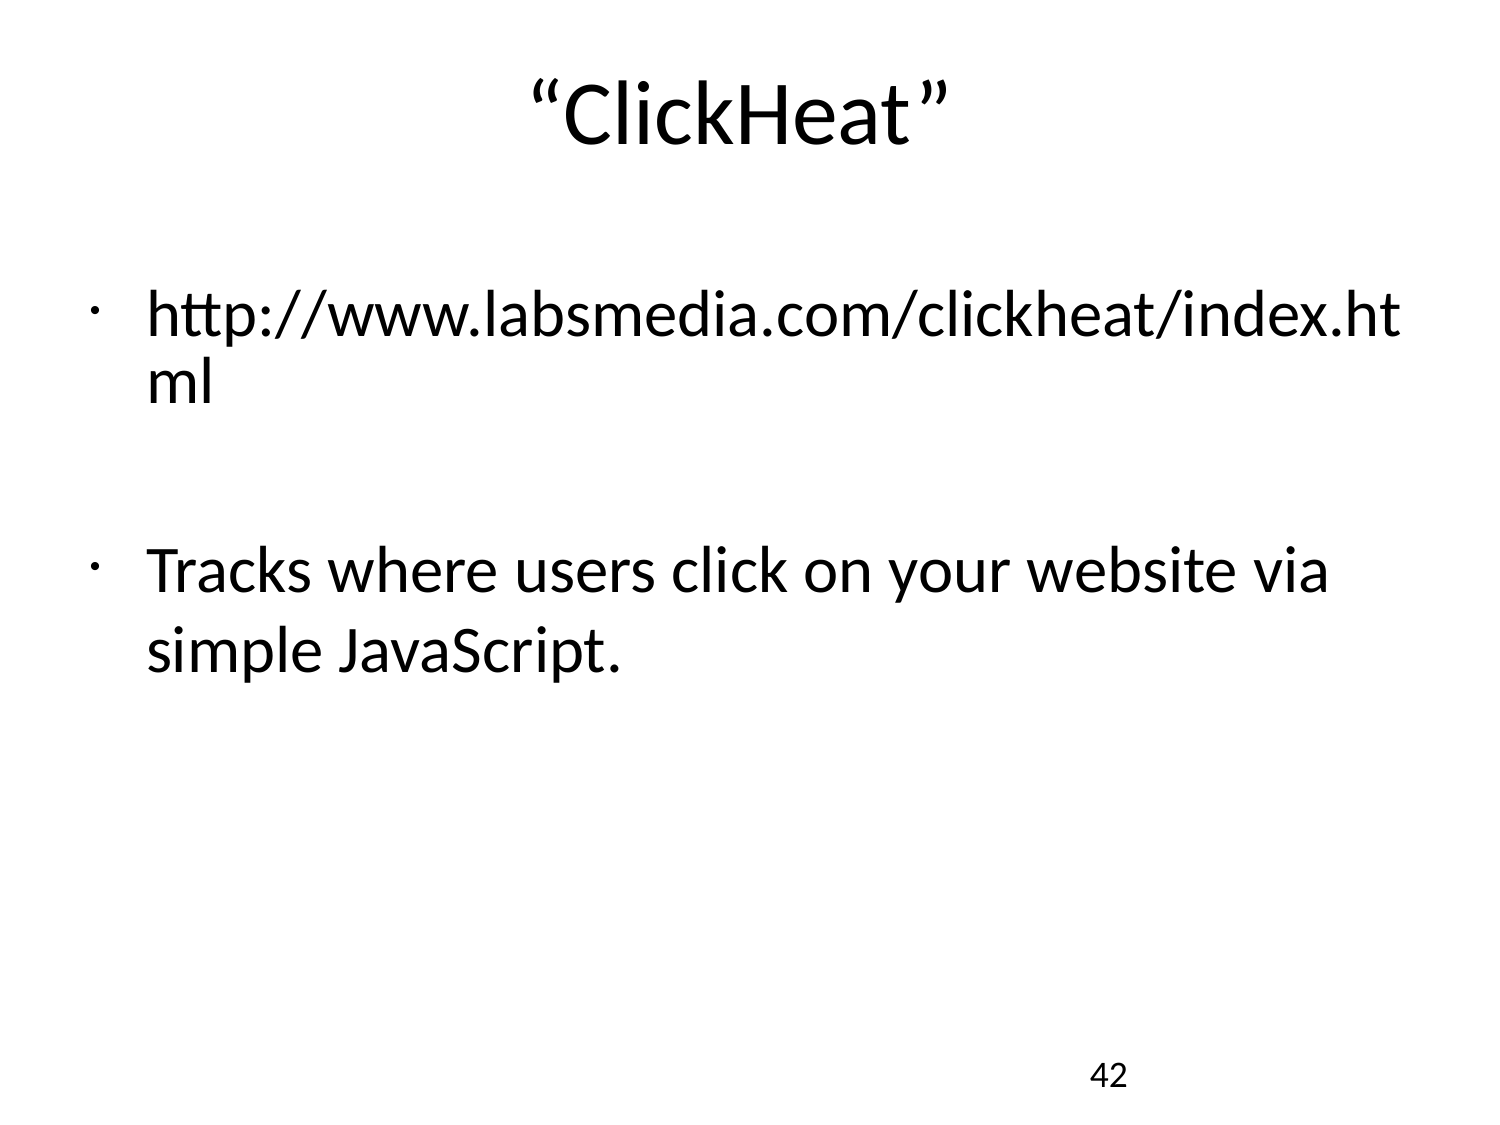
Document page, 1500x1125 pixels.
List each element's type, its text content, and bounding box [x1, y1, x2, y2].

slide_number <number> [1074, 1042, 1425, 1103]
list http://www.labsmedia.com/clickheat/index.html Tracks where users click on your website via simple JavaScript. [75, 262, 1425, 1005]
title “ClickHeat” [75, 45, 1425, 233]
